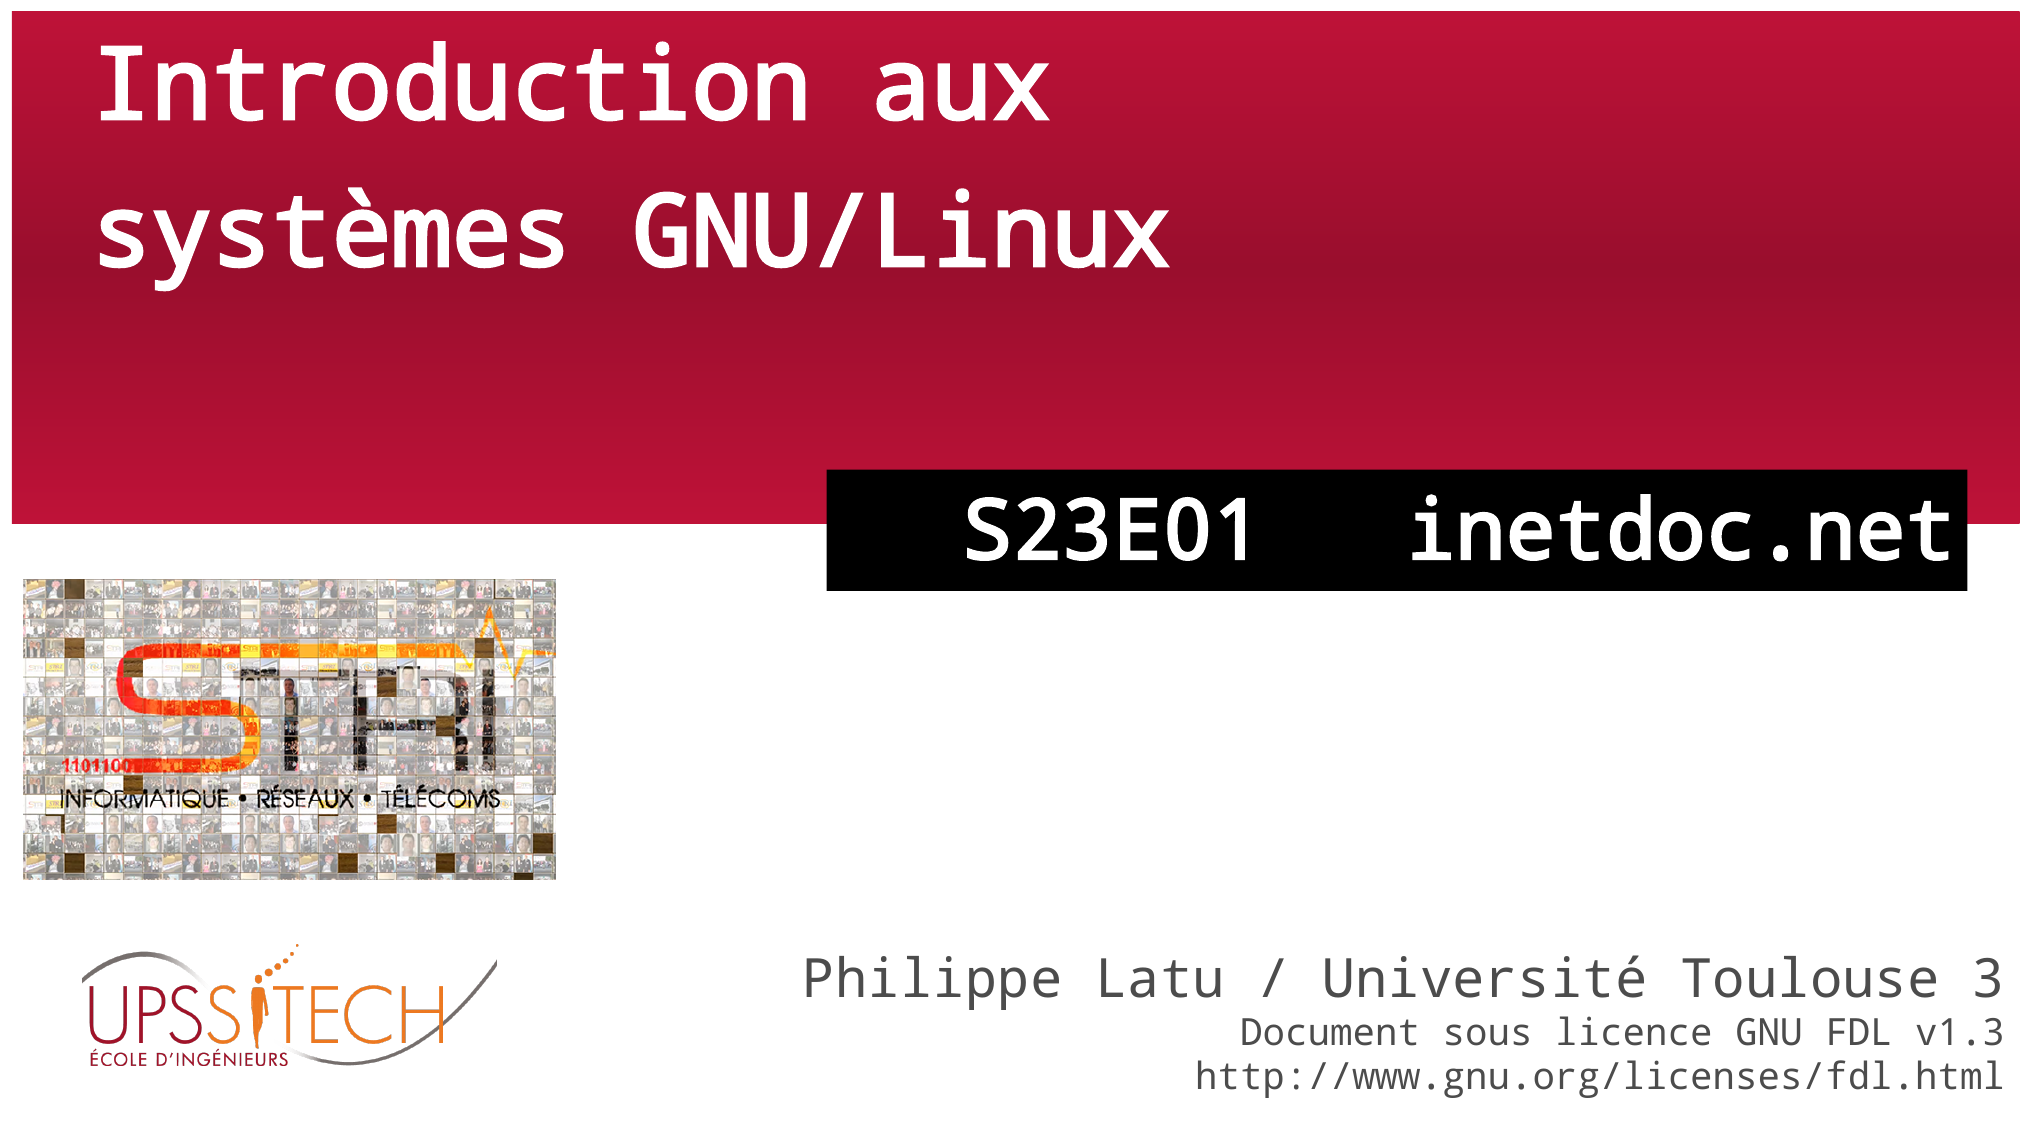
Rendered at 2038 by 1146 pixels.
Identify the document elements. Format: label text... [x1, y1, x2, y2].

text_box Philippe Latu / Université Toulouse 3 Document sous licence GNU FDL v1.3 http://www.gnu.org/licenses/fdl.html [708, 944, 2008, 1134]
picture [82, 944, 497, 1066]
picture [23, 579, 556, 880]
text_box S23E01 inetdoc.net [826, 469, 1968, 591]
text_box Introduction aux systèmes GNU/Linux [11, 11, 2020, 524]
